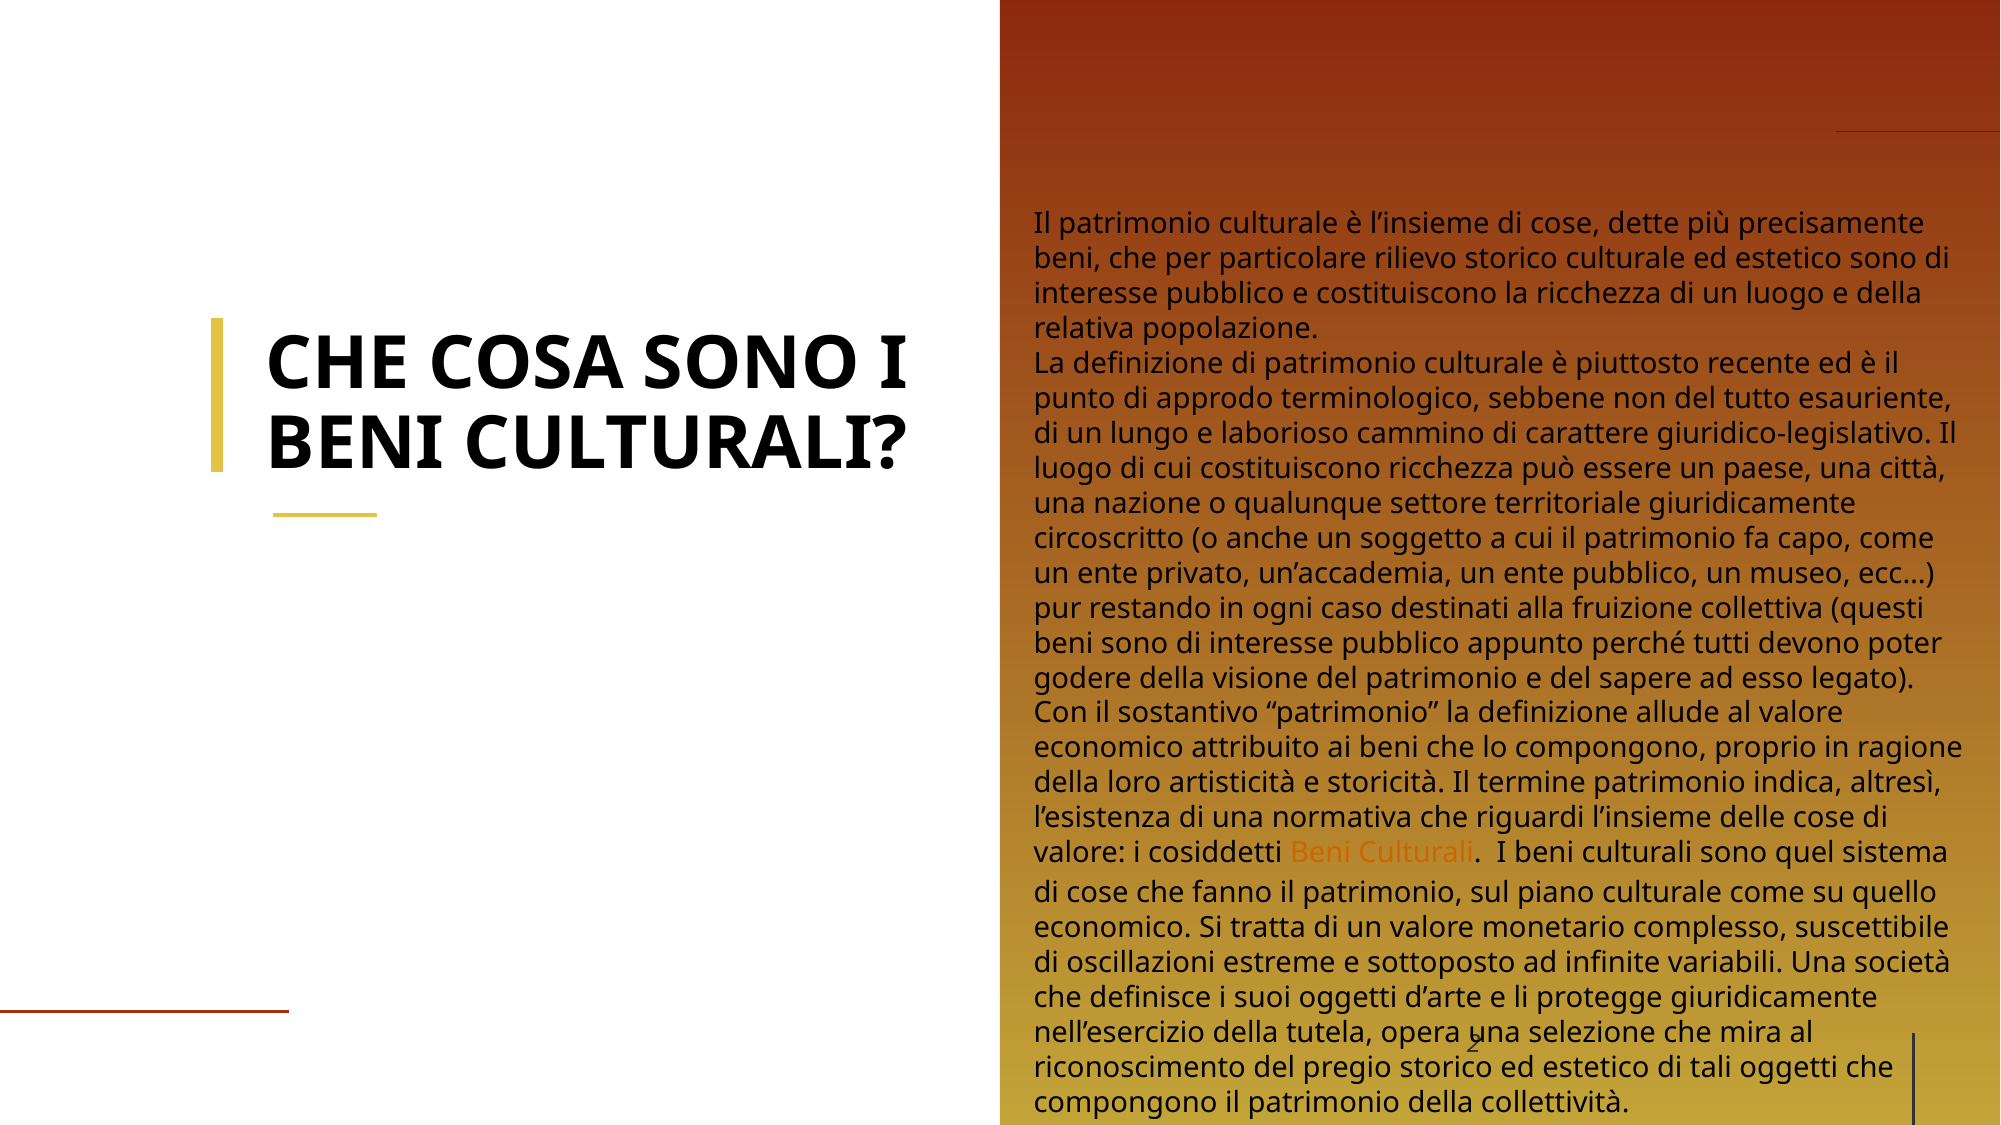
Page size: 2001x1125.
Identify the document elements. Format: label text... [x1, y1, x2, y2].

text_box 2 [1451, 1015, 1902, 1075]
text_box 2 [1635, 1063, 1644, 1075]
text_box 2 [1546, 1063, 1554, 1068]
text_box Il patrimonio culturale è l’insieme di cose, dette più precisamente beni, che per particolare rilievo storico culturale ed estetico sono di interesse pubblico e costituiscono la ricchezza di un luogo e della relativa popolazione. La definizione di patrimonio culturale è piuttosto recente ed è il punto di approdo terminologico, sebbene non del tutto esauriente, di un lungo e laborioso cammino di carattere giuridico-legislativo. Il luogo di cui costituiscono ricchezza può essere un paese, una città, una nazione o qualunque settore territoriale giuridicamente circoscritto (o anche un soggetto a cui il patrimonio fa capo, come un ente privato, un’accademia, un ente pubblico, un museo, ecc…) pur restando in ogni caso destinati alla fruizione collettiva (questi beni sono di interesse pubblico appunto perché tutti devono poter godere della visione del patrimonio e del sapere ad esso legato). Con il sostantivo “patrimonio” la definizione allude al valore economico attribuito ai beni che lo compongono, proprio in ragione della loro artisticità e storicità. Il termine patrimonio indica, altresì, l’esistenza di una normativa che riguardi l’insieme delle cose di valore: i cosiddetti Beni Culturali. I beni culturali sono quel sistema di cose che fanno il patrimonio, sul piano culturale come su quello economico. Si tratta di un valore monetario complesso, suscettibile di oscillazioni estreme e sottoposto ad infinite variabili. Una società che definisce i suoi oggetti d’arte e li protegge giuridicamente nell’esercizio della tutela, opera una selezione che mira al riconoscimento del pregio storico ed estetico di tali oggetti che compongono il patrimonio della collettività. [1018, 196, 1983, 958]
text_box 2 [1864, 1063, 1872, 1075]
text_box 2 [1743, 1063, 1752, 1075]
text_box 2 [1704, 1069, 1711, 1075]
title CHE COSA SONO I BENI CULTURALI? [260, 278, 982, 531]
text_box 2 [1520, 1063, 1529, 1075]
text_box 2 [1587, 1063, 1595, 1068]
text_box 2 [1479, 1063, 1488, 1075]
text_box 2 [1779, 1063, 1788, 1075]
text_box 2 [1761, 1063, 1770, 1075]
text_box 2 [1881, 1063, 1889, 1068]
text_box 2 [1797, 1063, 1805, 1068]
text_box 2 [1504, 1063, 1512, 1068]
text_box 2 [1661, 1063, 1670, 1075]
